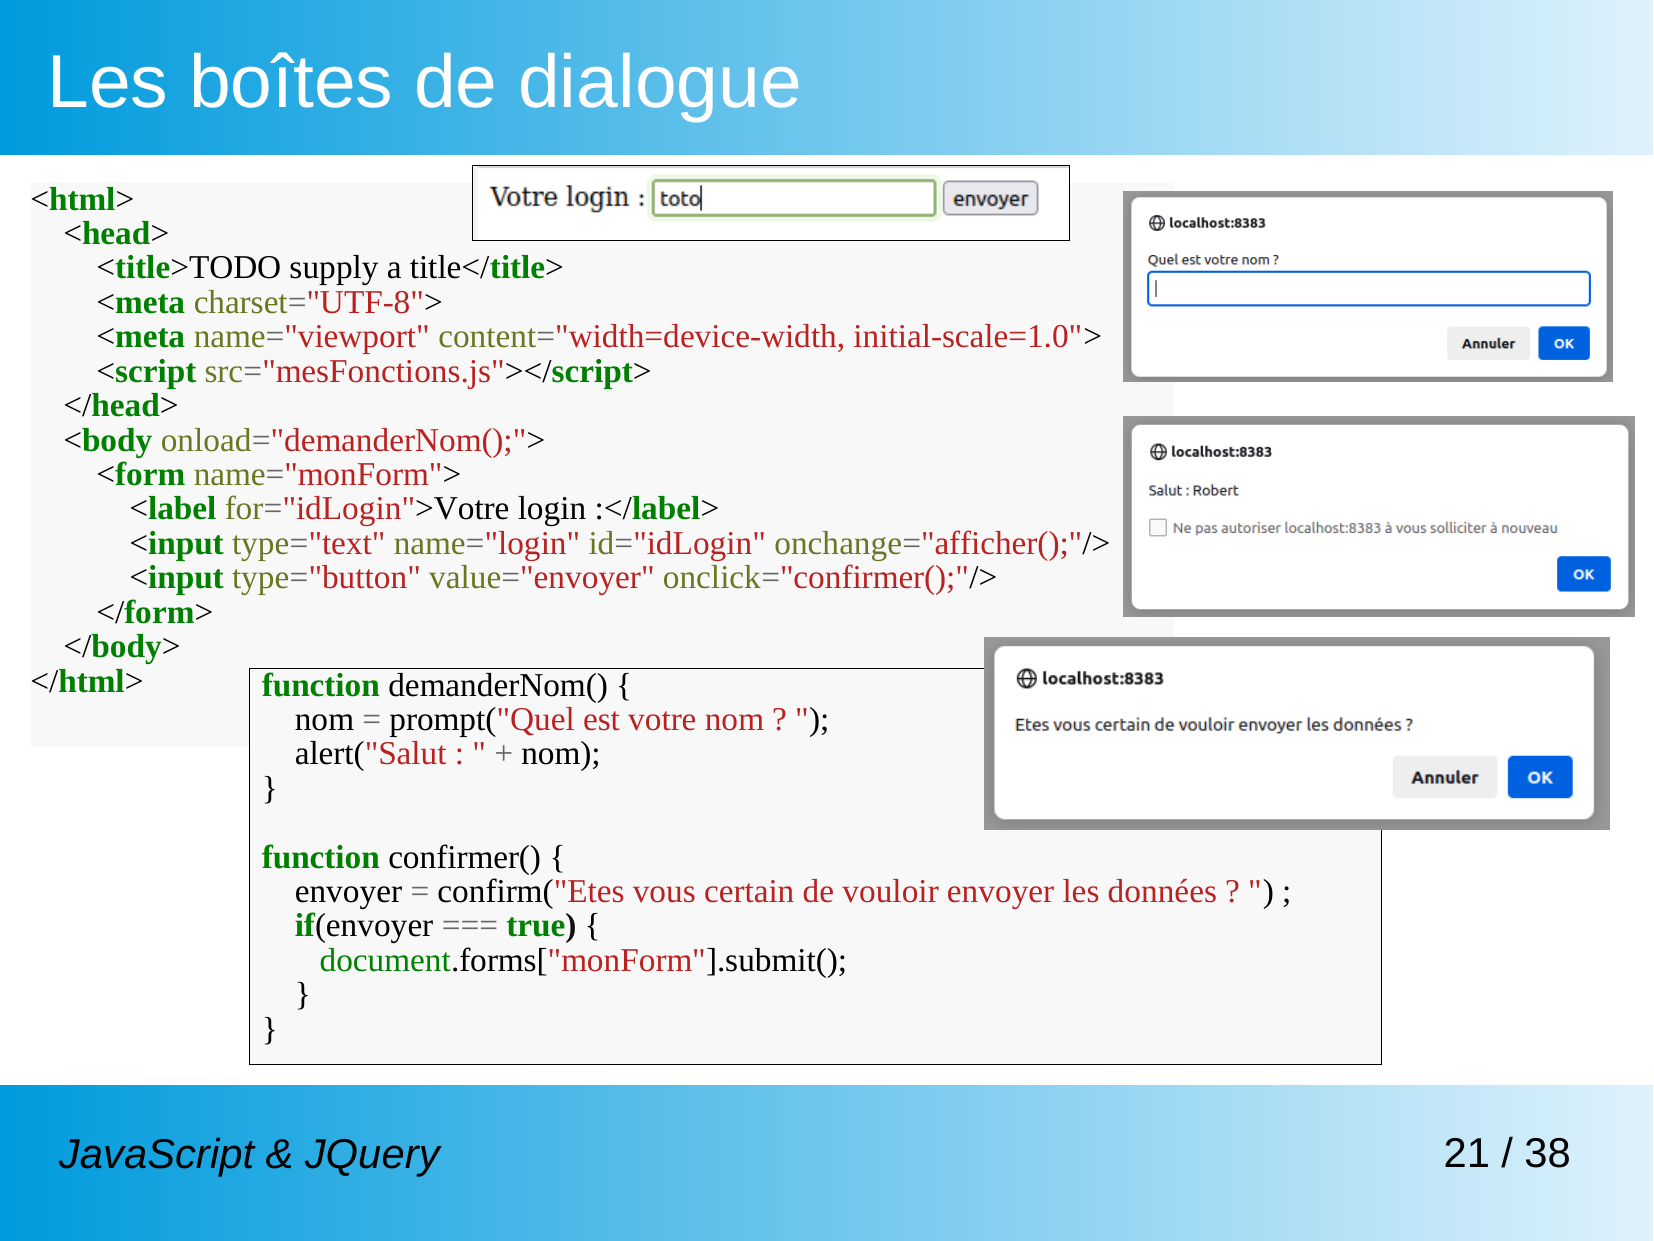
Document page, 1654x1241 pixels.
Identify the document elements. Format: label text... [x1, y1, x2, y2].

text_box <html> <head> <title>TODO supply a title</title> <meta charset="UTF-8"> <meta name="viewport" content="width=device-width, initial-scale=1.0"> <script src="mesFonctions.js"></script> </head> <body onload="demanderNom();"> <form name="monForm"> <label for="idLogin">Votre login :</label> <input type="text" name="login" id="idLogin" onchange="afficher();"/> <input type="button" value="envoyer" onclick="confirmer();"/> </form> </body> </html> [30, 182, 1174, 747]
title Les boîtes de dialogue [47, 28, 1536, 134]
text_box function demanderNom() { nom = prompt("Quel est votre nom ? "); alert("Salut : " + nom); } function confirmer() { envoyer = confirm("Etes vous certain de vouloir envoyer les données ? ") ; if(envoyer === true) { document.forms["monForm"].submit(); } } [249, 668, 1382, 1065]
picture [1123, 416, 1635, 617]
picture [472, 165, 1070, 241]
picture [1123, 191, 1613, 382]
picture [984, 637, 1610, 830]
